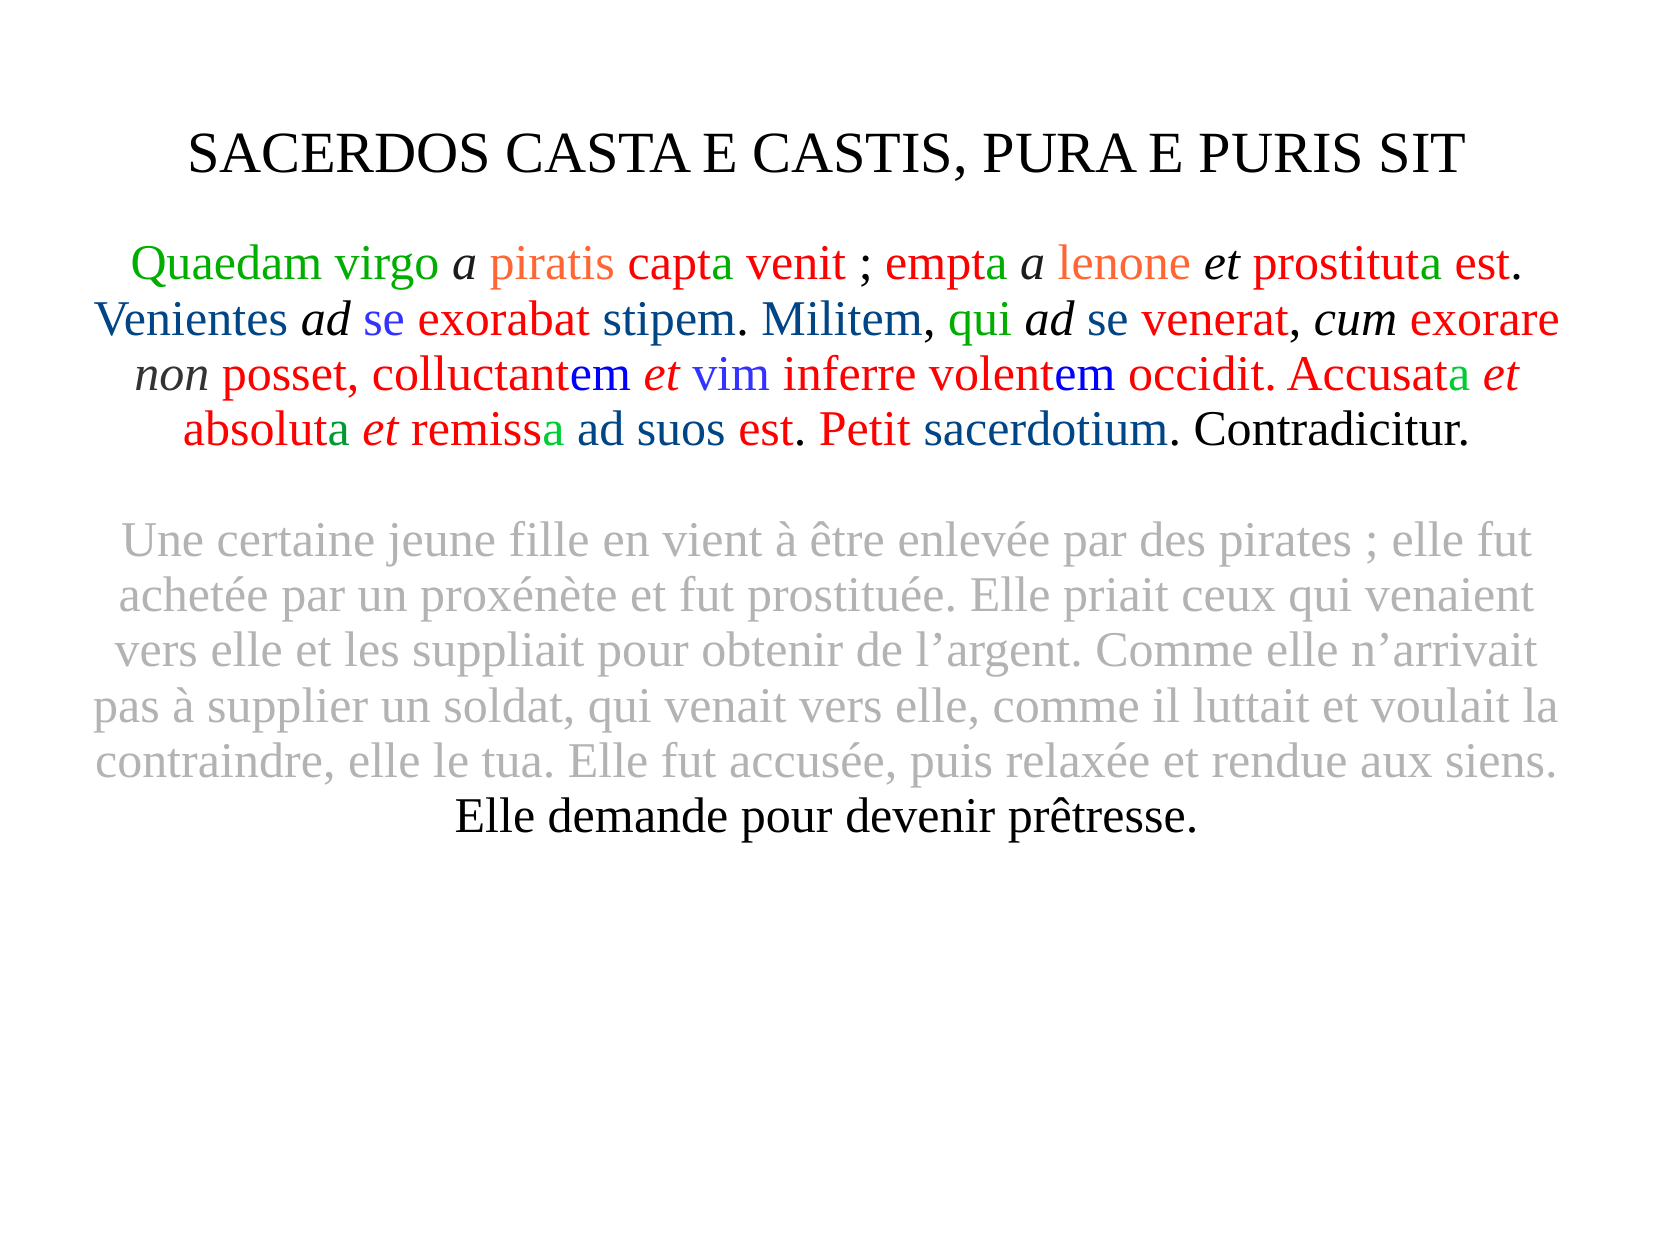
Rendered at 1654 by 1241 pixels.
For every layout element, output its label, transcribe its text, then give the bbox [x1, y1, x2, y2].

subtitle Quaedam virgo a piratis capta venit ; empta a lenone et prostituta est. Venientes ad se exorabat stipem. Militem, qui ad se venerat, cum exorare non posset, colluctantem et vim inferre volentem occidit. Accusata et absoluta et remissa ad suos est. Petit sacerdotium. Contradicitur. Une certaine jeune fille en vient à être enlevée par des pirates ; elle fut achetée par un proxénète et fut prostituée. Elle priait ceux qui venaient vers elle et les suppliait pour obtenir de l’argent. Comme elle n’arrivait pas à supplier un soldat, qui venait vers elle, comme il luttait et voulait la contraindre, elle le tua. Elle fut accusée, puis relaxée et rendue aux siens. Elle demande pour devenir prêtresse. [82, 227, 1571, 1072]
title SACERDOS CASTA E CASTIS, PURA E PURIS SIT [82, 49, 1571, 227]
